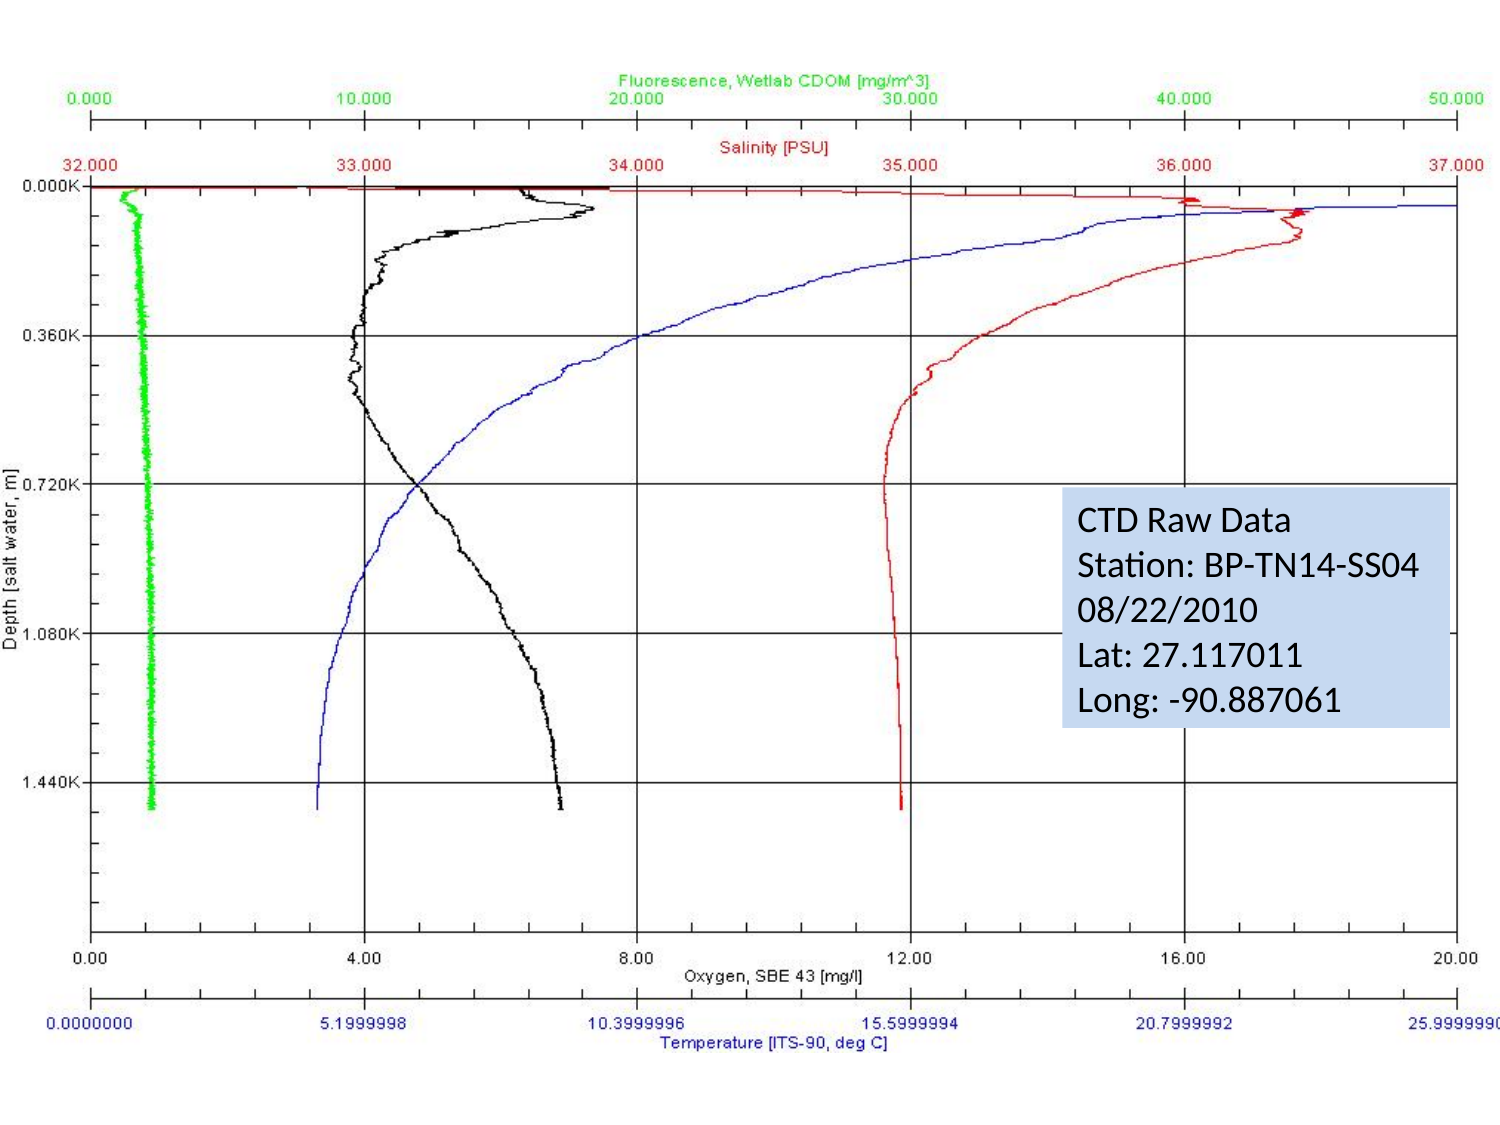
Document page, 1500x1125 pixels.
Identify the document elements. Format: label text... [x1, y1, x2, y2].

text_box CTD Raw Data Station: BP-TN14-SS04 08/22/2010 Lat: 27.117011 Long: -90.887061 [1062, 487, 1450, 728]
picture [0, 72, 1500, 1053]
